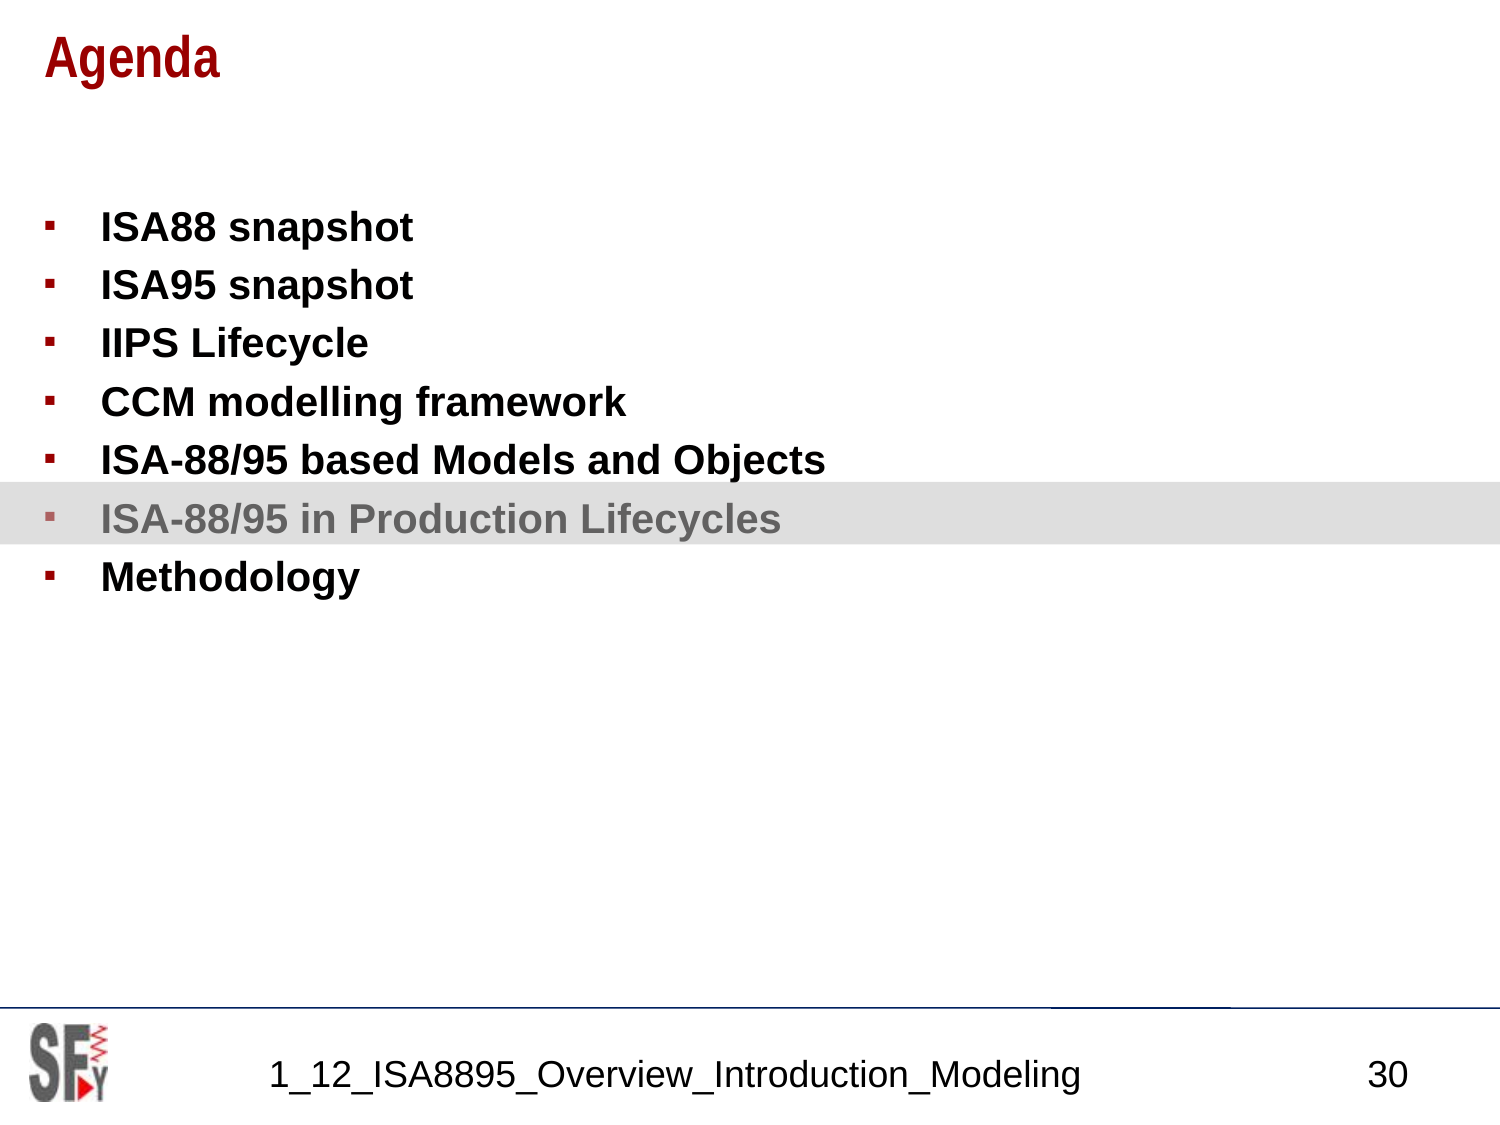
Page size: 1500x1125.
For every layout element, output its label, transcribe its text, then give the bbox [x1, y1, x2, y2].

list ISA88 snapshot ISA95 snapshot IIPS Lifecycle CCM modelling framework ISA-88/95 based Models and Objects ISA-88/95 in Production Lifecycles Methodology [29, 545, 1471, 988]
text_box [0, 481, 1500, 545]
picture [29, 1023, 108, 1102]
title Agenda [29, 12, 1471, 138]
footer 1_12_ISA8895_Overview_Introduction_Modeling [253, 1034, 1336, 1103]
slide_number <numéro> [1352, 1034, 1490, 1103]
list ISA88 snapshot ISA95 snapshot IIPS Lifecycle CCM modelling framework ISA-88/95 based Models and Objects ISA-88/95 in Production Lifecycles Methodology [29, 184, 1471, 481]
